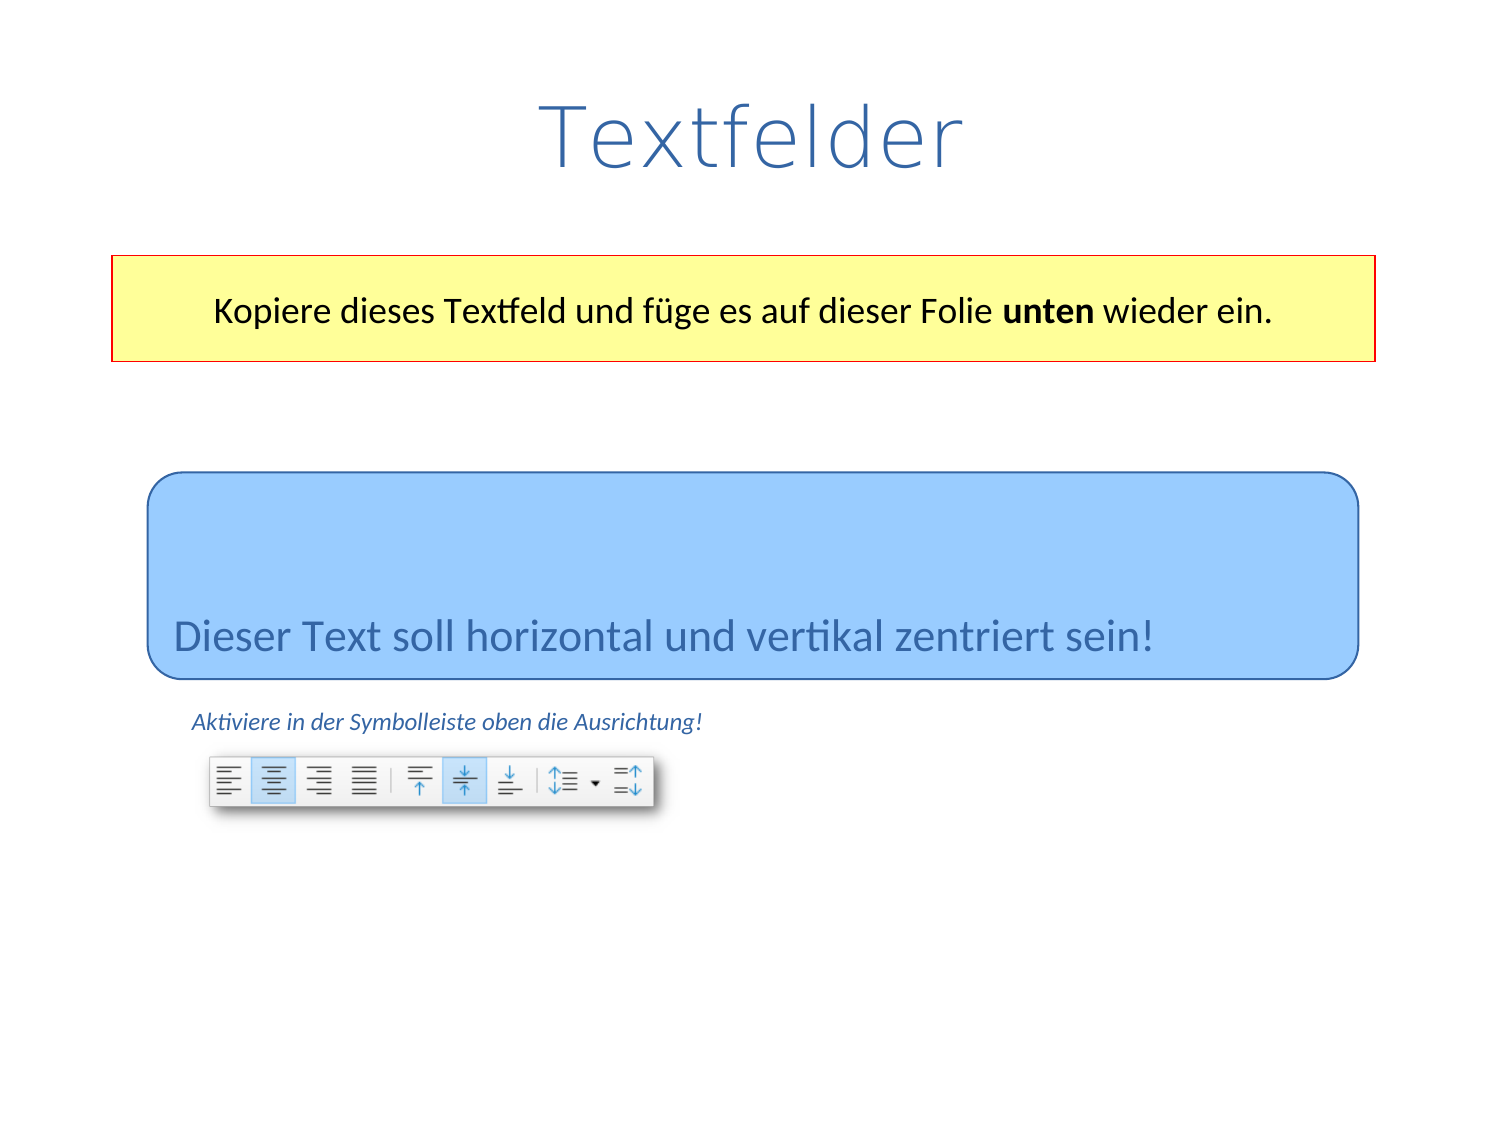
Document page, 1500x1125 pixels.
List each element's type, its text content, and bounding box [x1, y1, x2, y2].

text_box Kopiere dieses Textfeld und füge es auf dieser Folie unten wieder ein. [112, 255, 1376, 362]
picture [195, 742, 680, 833]
text_box Aktiviere in der Symbolleiste oben die Ausrichtung! [177, 698, 768, 743]
text_box Dieser Text soll horizontal und vertikal zentriert sein! [147, 472, 1359, 680]
title Textfelder [75, 45, 1426, 233]
